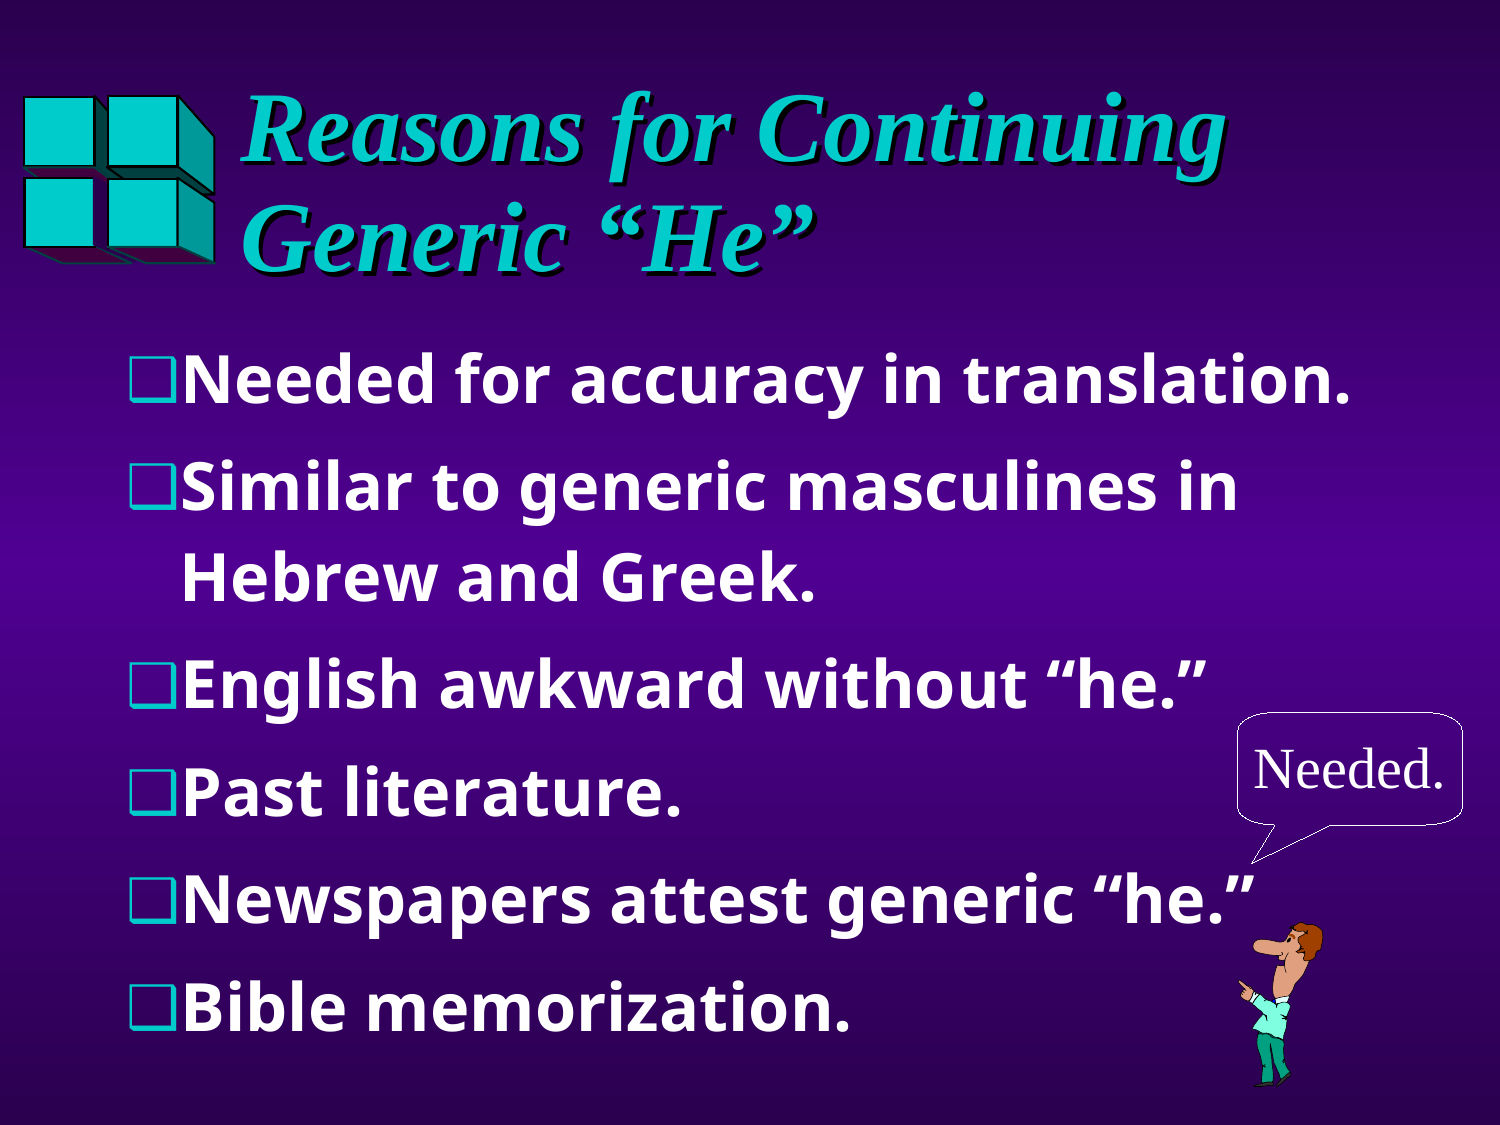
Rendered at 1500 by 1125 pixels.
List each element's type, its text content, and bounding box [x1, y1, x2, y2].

list Needed for accuracy in translation. Similar to generic masculines in Hebrew and Greek. English awkward without “he.” Past literature. Newspapers attest generic “he.” Bible memorization. [112, 324, 1463, 1001]
chart [1237, 1001, 1324, 1088]
text_box Needed. [1237, 712, 1463, 864]
title Reasons for Continuing Generic “He” [224, 64, 1388, 302]
